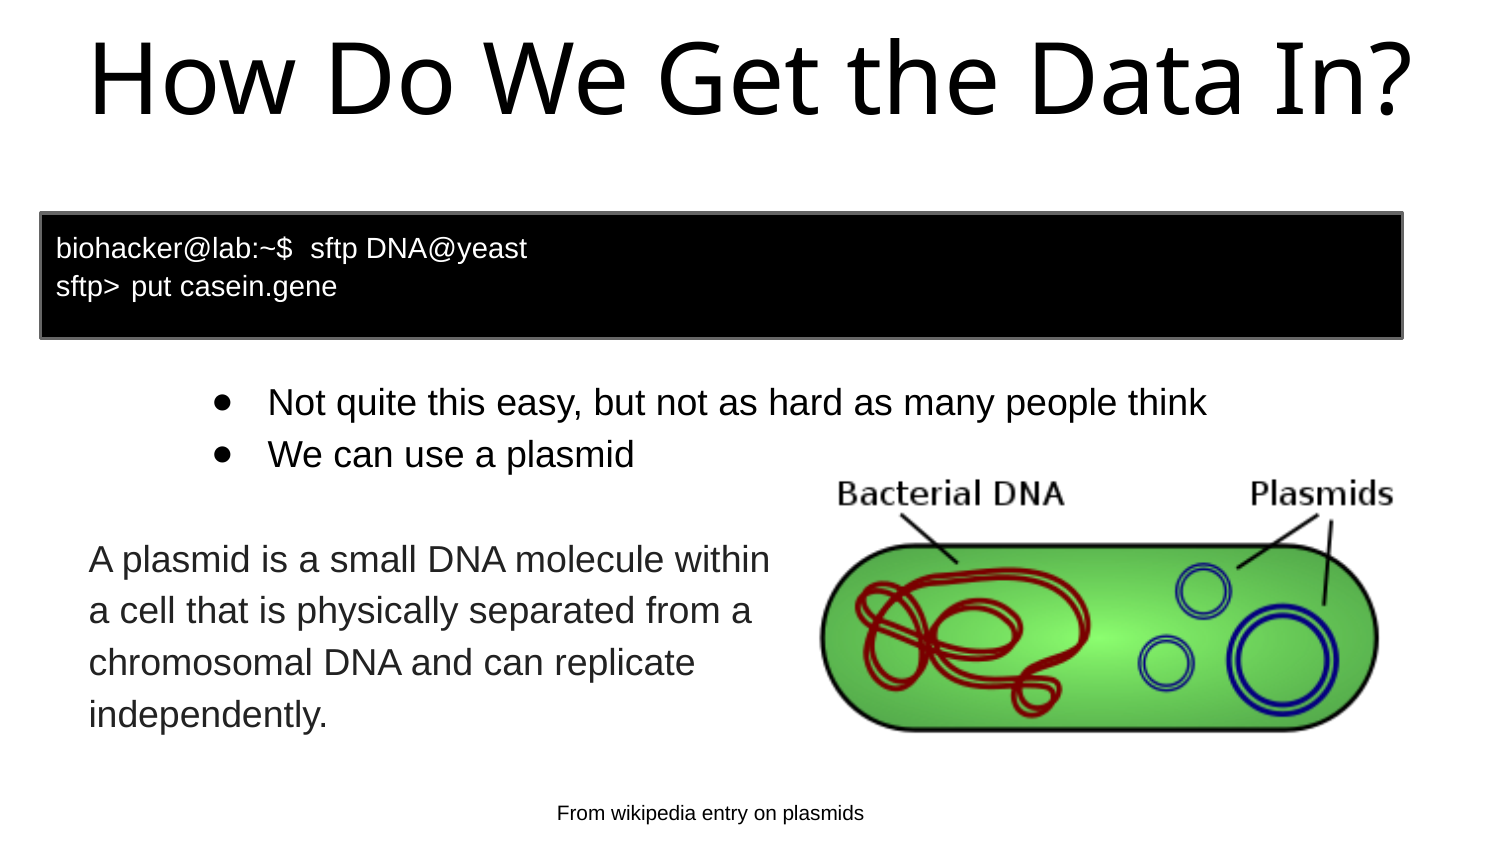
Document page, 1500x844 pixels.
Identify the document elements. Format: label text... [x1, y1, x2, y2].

text_box How Do We Get the Data In? [0, 0, 1500, 136]
text_box sftp DNA@yeast [295, 214, 574, 265]
text_box biohacker@lab:~$ [40, 214, 295, 252]
text_box Not quite this easy, but not as hard as many people think We can use a plasmid [177, 356, 1263, 427]
picture [810, 470, 1403, 749]
text_box From wikipedia entry on plasmids [541, 784, 945, 844]
text_box [40, 213, 1403, 339]
text_box put casein.gene [116, 252, 374, 323]
text_box A plasmid is a small DNA molecule within a cell that is physically separated from a chromosomal DNA and can replicate independently. [73, 512, 791, 689]
text_box sftp> [40, 252, 116, 295]
